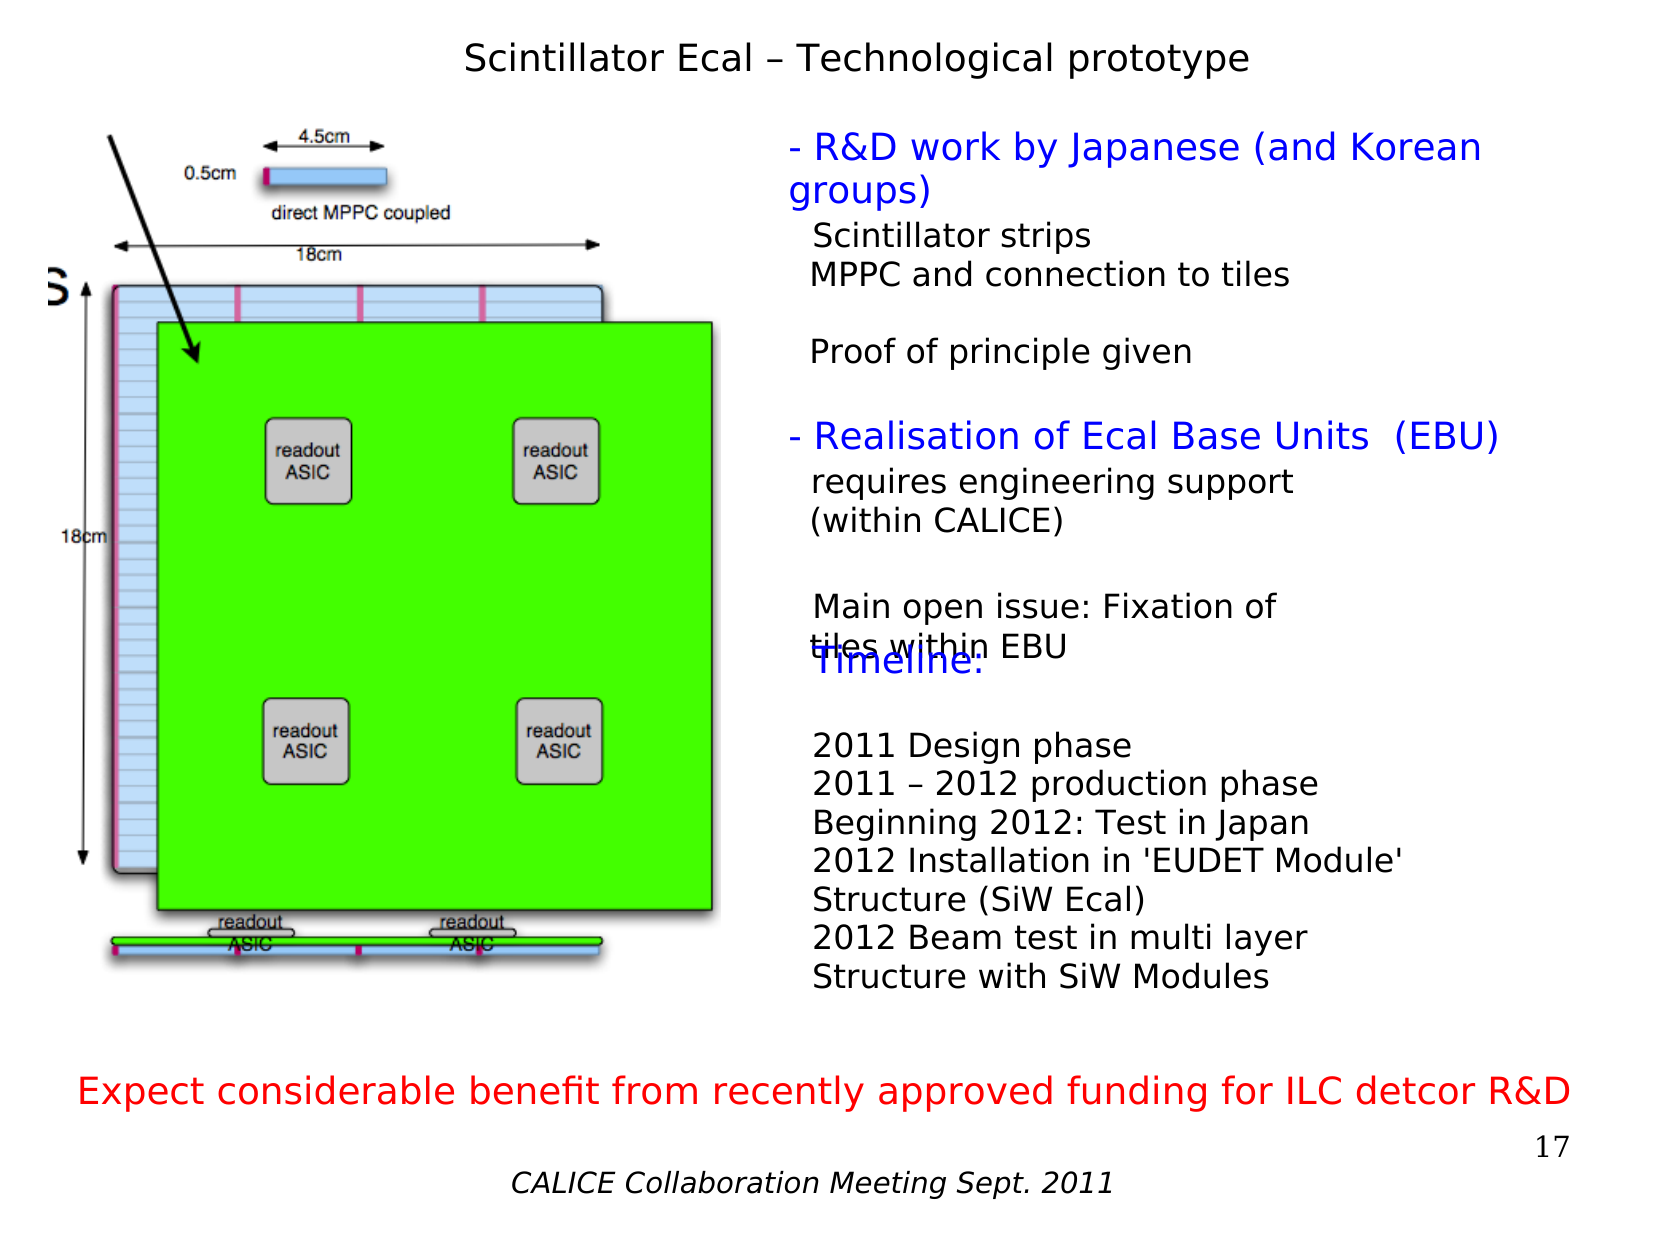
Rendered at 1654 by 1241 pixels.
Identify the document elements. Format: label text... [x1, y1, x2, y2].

text_box Timeline: 2011 Design phase 2011 – 2012 production phase Beginning 2012: Test in Japan 2012 Installation in 'EUDET Module' Structure (SiW Ecal) 2012 Beam test in multi layer Structure with SiW Modules [797, 631, 1421, 1005]
text_box Scintillator Ecal – Technological prototype [448, 29, 1259, 88]
picture [48, 116, 721, 975]
text_box Expect considerable benefit from recently approved funding for ILC detcor R&D [62, 1062, 1609, 1122]
text_box - R&D work by Japanese (and Korean groups) Scintillator strips MPPC and connection to tiles Proof of principle given - Realisation of Ecal Base Units (EBU) requires engineering support (within CALICE) Main open issue: Fixation of tiles within EBU [773, 118, 1654, 675]
